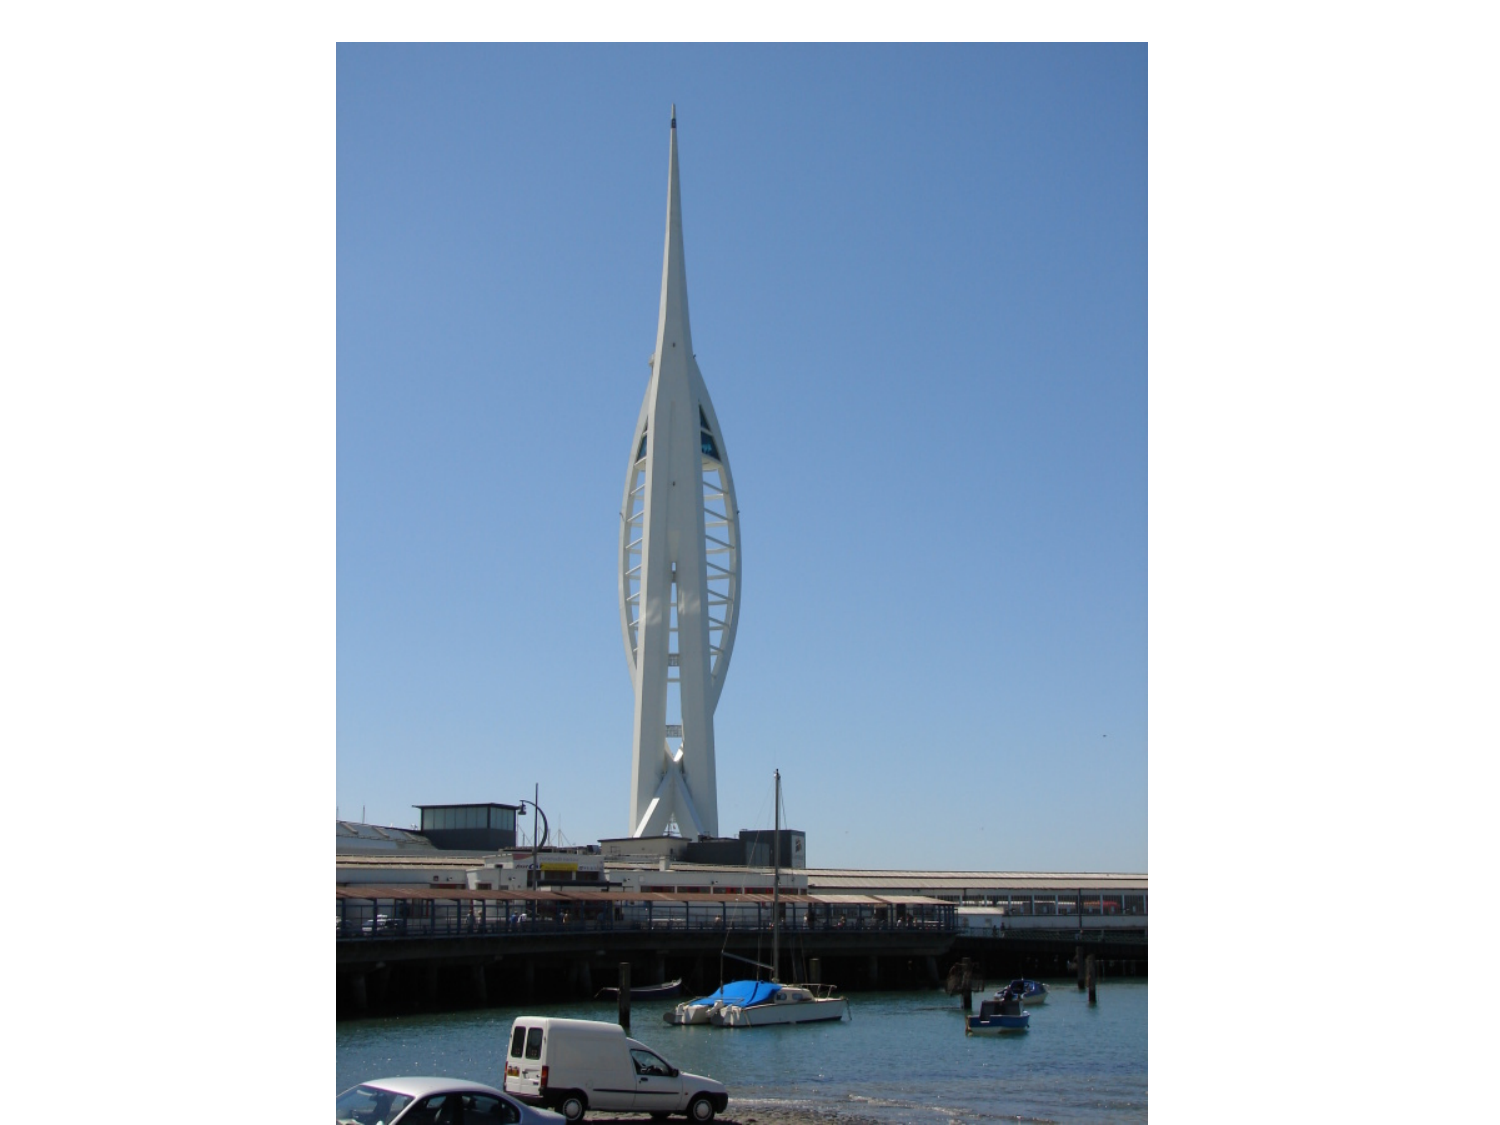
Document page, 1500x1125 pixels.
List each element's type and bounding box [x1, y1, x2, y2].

picture [336, 42, 1148, 1125]
